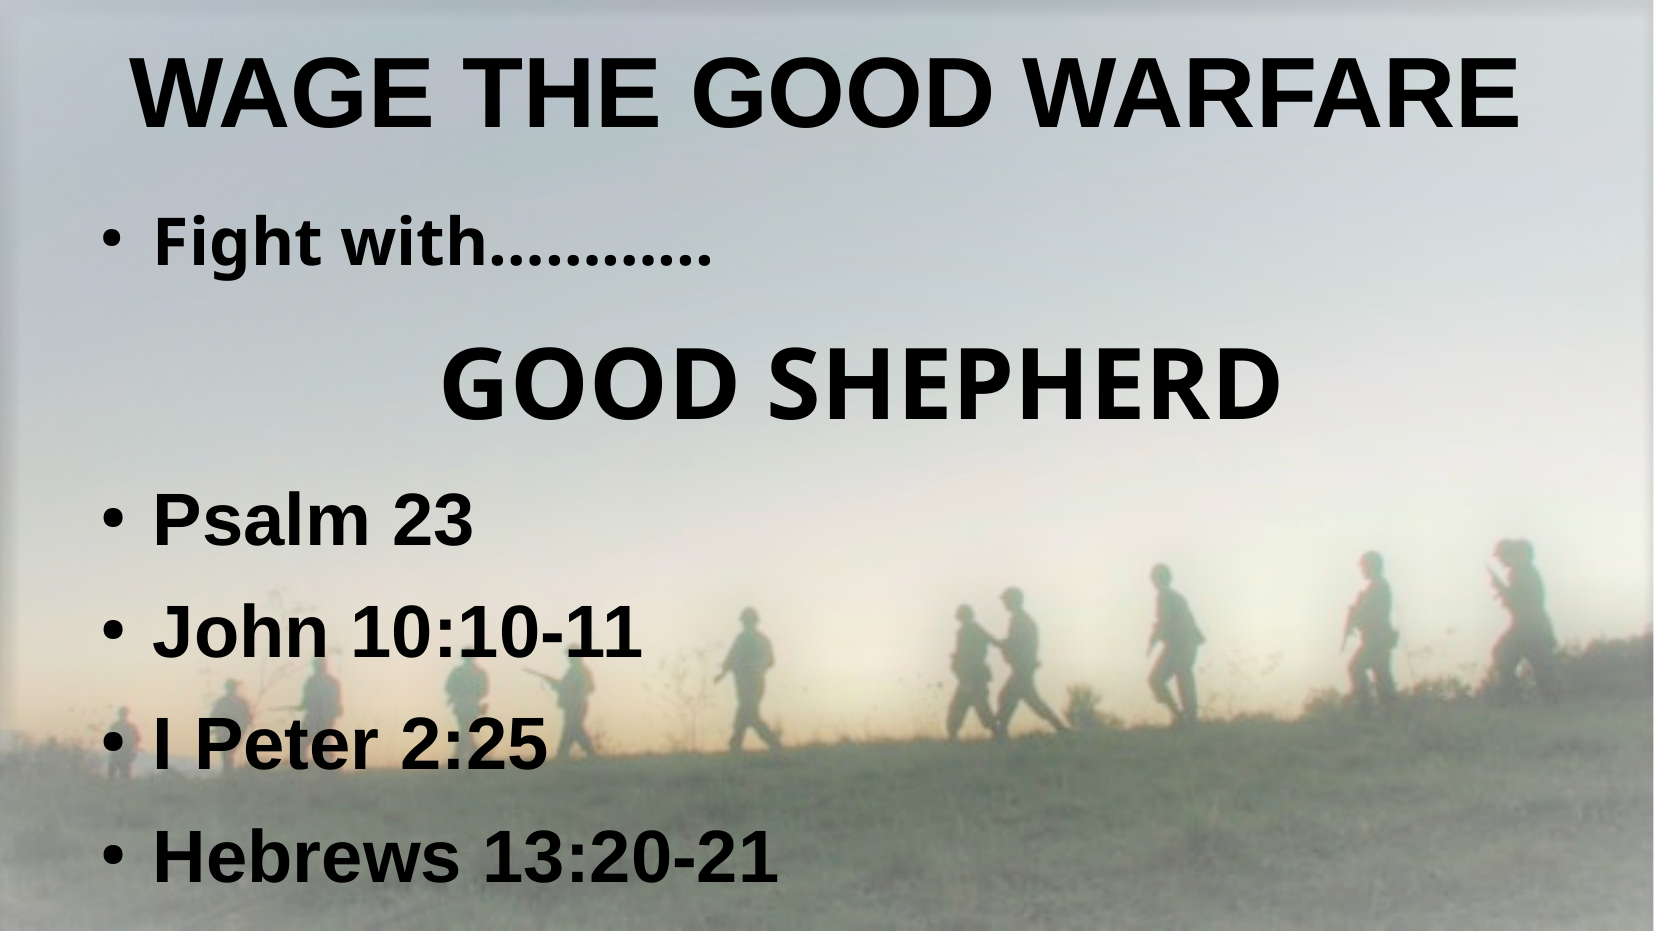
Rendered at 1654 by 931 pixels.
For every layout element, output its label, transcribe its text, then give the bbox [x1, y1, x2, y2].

picture [0, 0, 1654, 931]
title WAGE THE GOOD WARFARE [82, 15, 1571, 171]
list Fight with………... GOOD SHEPHERD Psalm 23 John 10:10-11 I Peter 2:25 Hebrews 13:20-21 [82, 195, 1571, 901]
